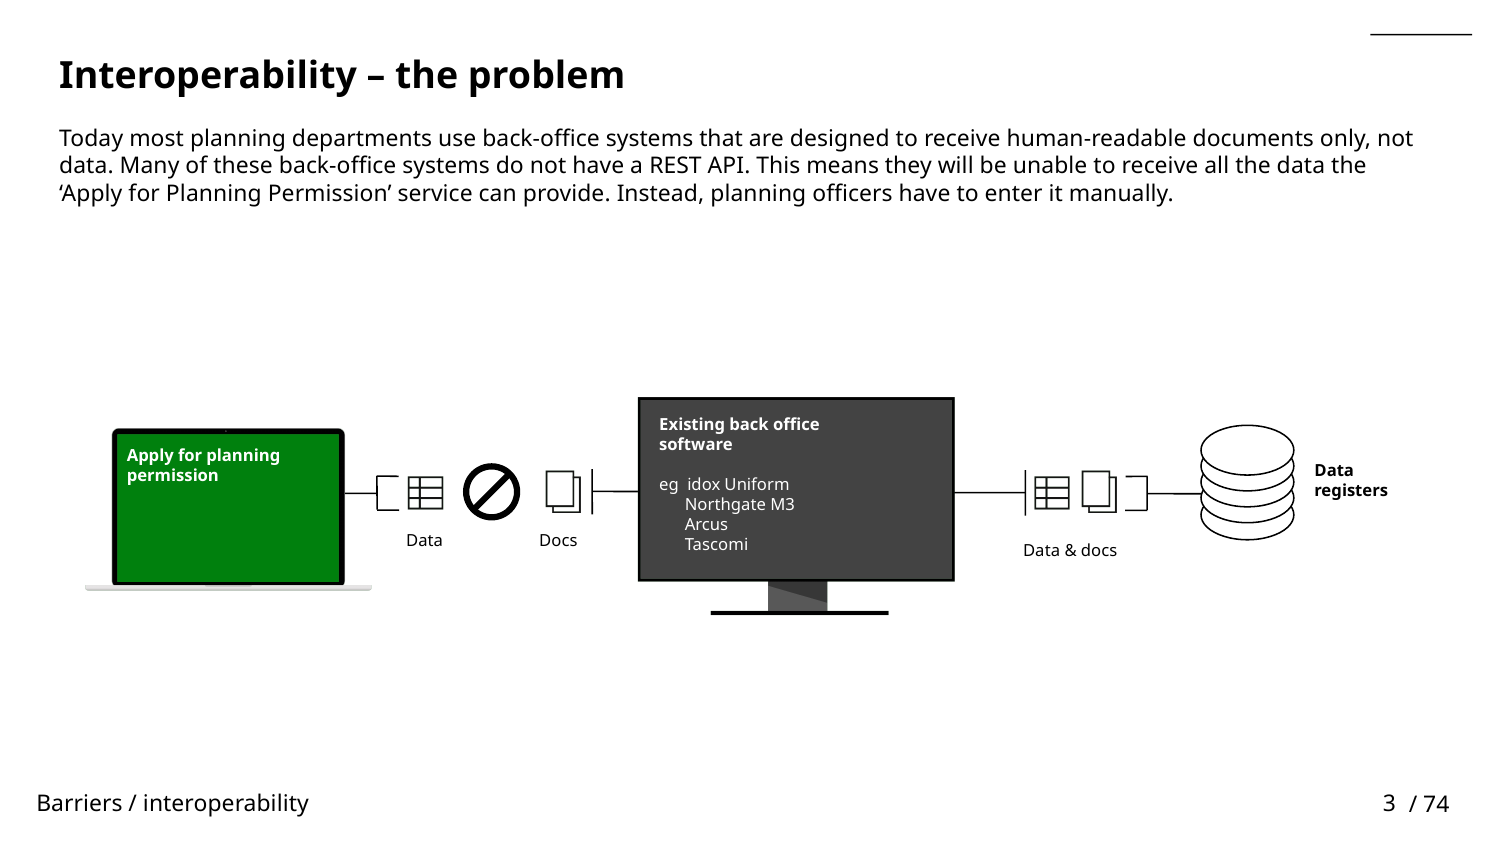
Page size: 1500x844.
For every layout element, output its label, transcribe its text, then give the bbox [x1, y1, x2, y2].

text_box Docs [524, 514, 602, 549]
text_box Data [392, 514, 460, 549]
text_box Interoperability – the problem [44, 36, 1188, 108]
text_box [1201, 425, 1294, 540]
slide_number <number> [1321, 773, 1412, 839]
picture [470, 477, 476, 504]
picture [514, 373, 1146, 634]
text_box Data & docs [1008, 525, 1169, 577]
title Today most planning departments use back-office systems that are designed to receive human-readable documents only, not data. Many of these back-office systems do not have a REST API. This means they will be unable to receive all the data the ‘Apply for Planning Permission’ service can provide. Instead, planning officers have to enter it manually. [44, 108, 1446, 273]
text_box Apply for planning permission [111, 429, 308, 536]
text_box Data registers [1299, 445, 1405, 520]
picture [68, 407, 476, 606]
text_box Existing back office software eg idox Uniform Northgate M3 Arcus Tascomi [644, 398, 841, 563]
title Barriers / interoperability [36, 773, 725, 839]
